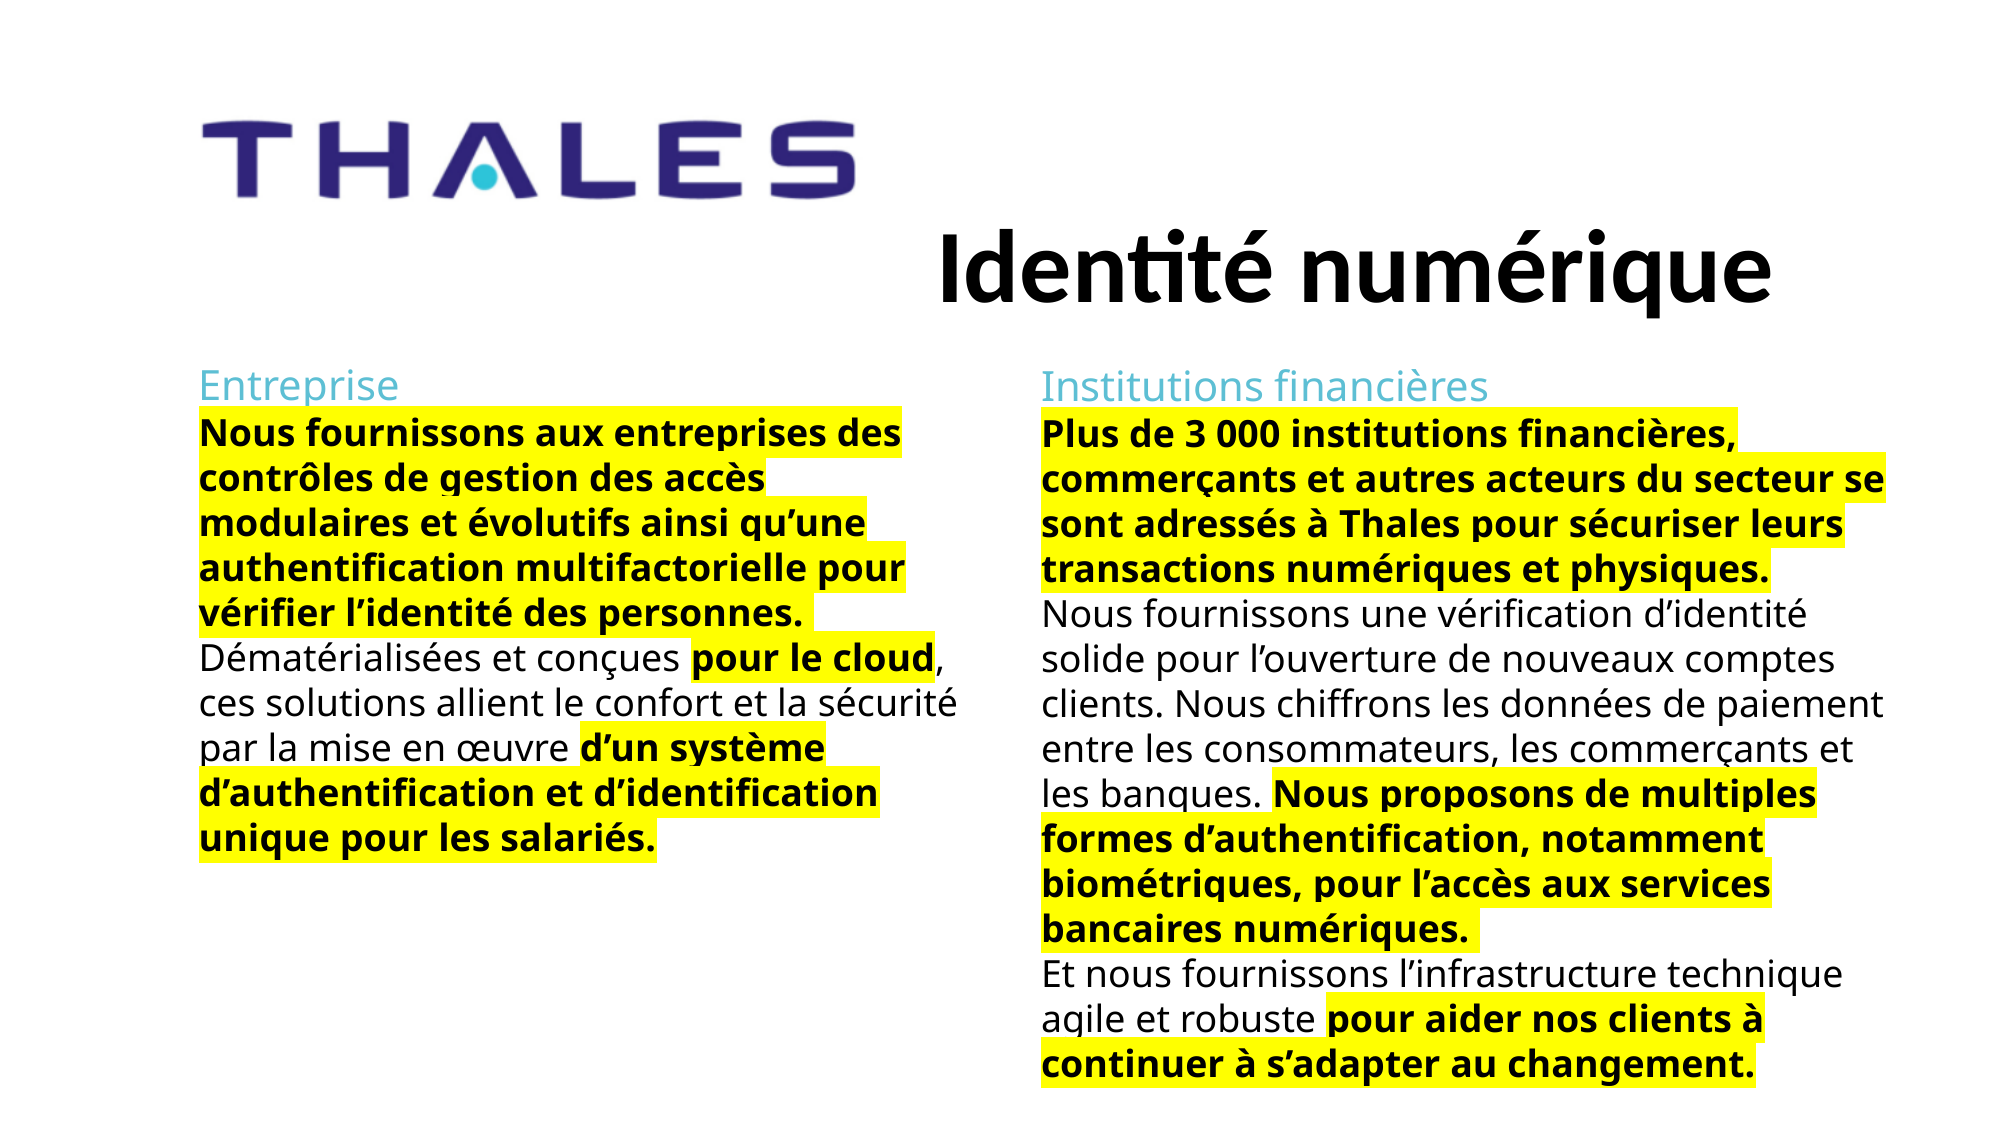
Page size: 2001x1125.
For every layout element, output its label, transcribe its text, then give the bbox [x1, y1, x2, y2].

picture [183, 105, 876, 216]
text_box Entreprise Nous fournissons aux entreprises des contrôles de gestion des accès modulaires et évolutifs ainsi qu’une authentification multifactorielle pour vérifier l’identité des personnes. Dématérialisées et conçues pour le cloud, ces solutions allient le confort et la sécurité par la mise en œuvre d’un système d’authentification et d’identification unique pour les salariés. [184, 351, 980, 867]
text_box Institutions financières Plus de 3 000 institutions financières, commerçants et autres acteurs du secteur se sont adressés à Thales pour sécuriser leurs transactions numériques et physiques. Nous fournissons une vérification d’identité solide pour l’ouverture de nouveaux comptes clients. Nous chiffrons les données de paiement entre les consommateurs, les commerçants et les banques. Nous proposons de multiples formes d’authentification, notamment biométriques, pour l’accès aux services bancaires numériques. Et nous fournissons l’infrastructure technique agile et robuste pour aider nos clients à continuer à s’adapter au changement. [1026, 352, 1926, 1092]
title Identité numérique [921, 160, 1910, 378]
